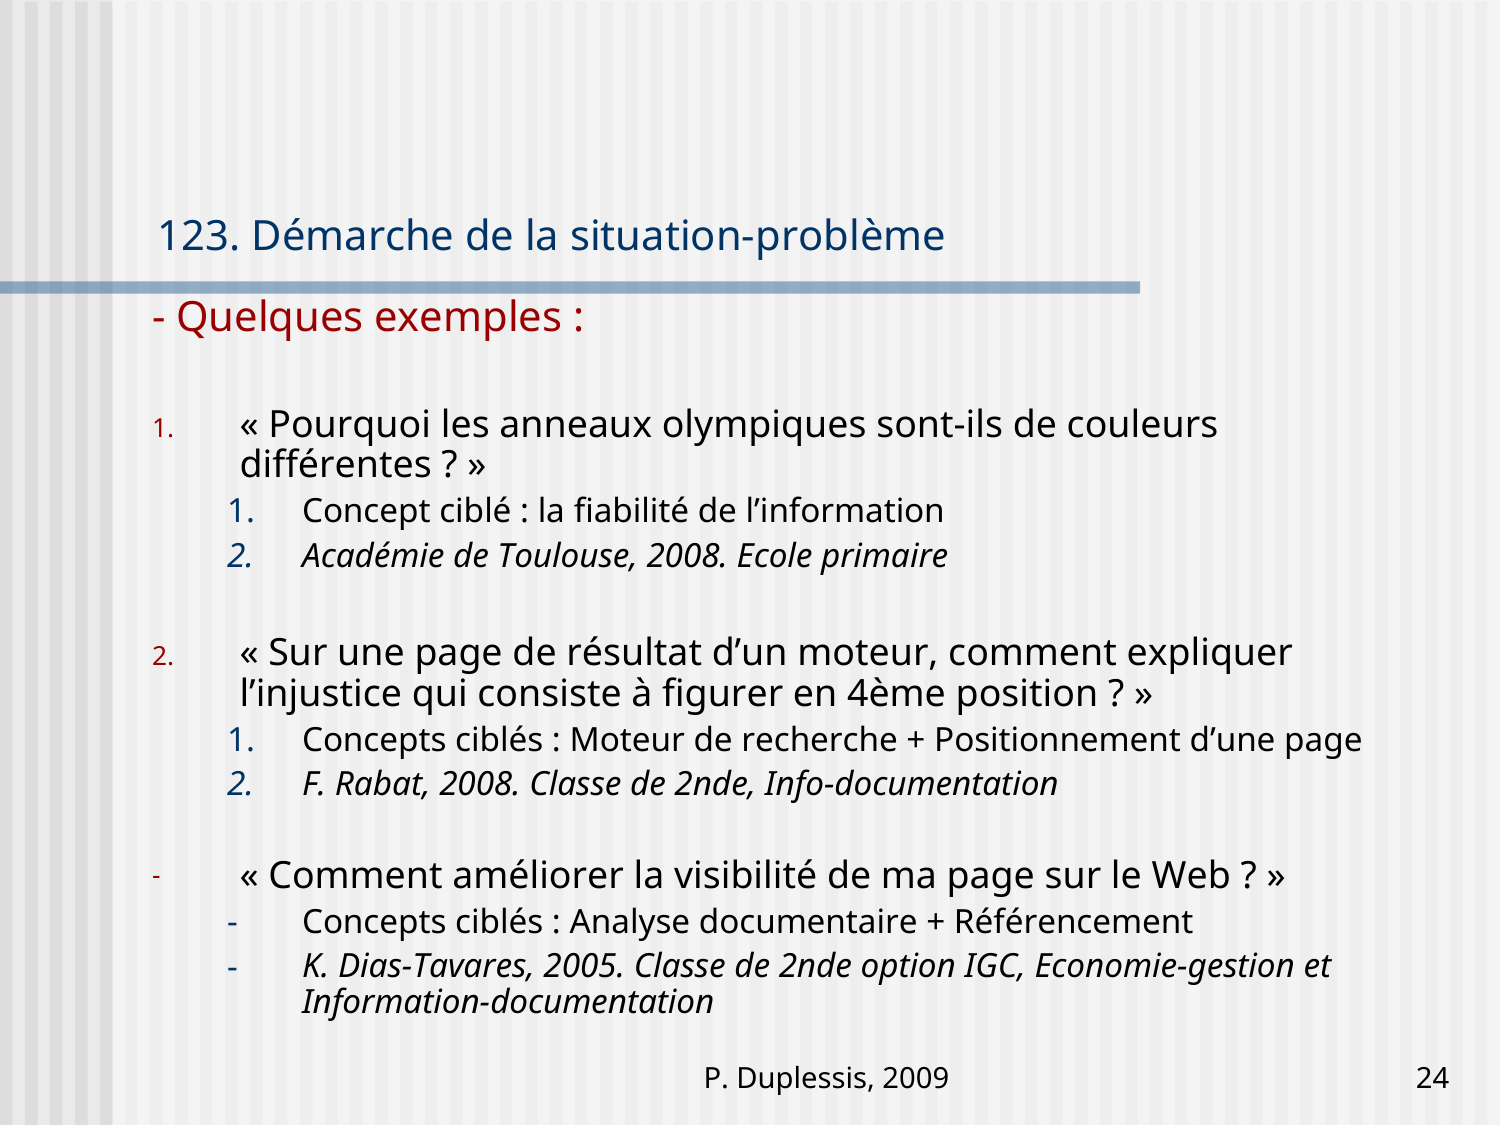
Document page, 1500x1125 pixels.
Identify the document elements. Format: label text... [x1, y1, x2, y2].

title 123. Démarche de la situation-problème [142, 200, 1482, 267]
list - Quelques exemples : « Pourquoi les anneaux olympiques sont-ils de couleurs différentes ? » Concept ciblé : la fiabilité de l’information Académie de Toulouse, 2008. Ecole primaire « Sur une page de résultat d’un moteur, comment expliquer l’injustice qui consiste à figurer en 4ème position ? » Concepts ciblés : Moteur de recherche + Positionnement d’une page F. Rabat, 2008. Classe de 2nde, Info-documentation « Comment améliorer la visibilité de ma page sur le Web ? » Concepts ciblés : Analyse documentaire + Référencement K. Dias-Tavares, 2005. Classe de 2nde option IGC, Economie-gestion et Information-documentation [62, 287, 1431, 1038]
